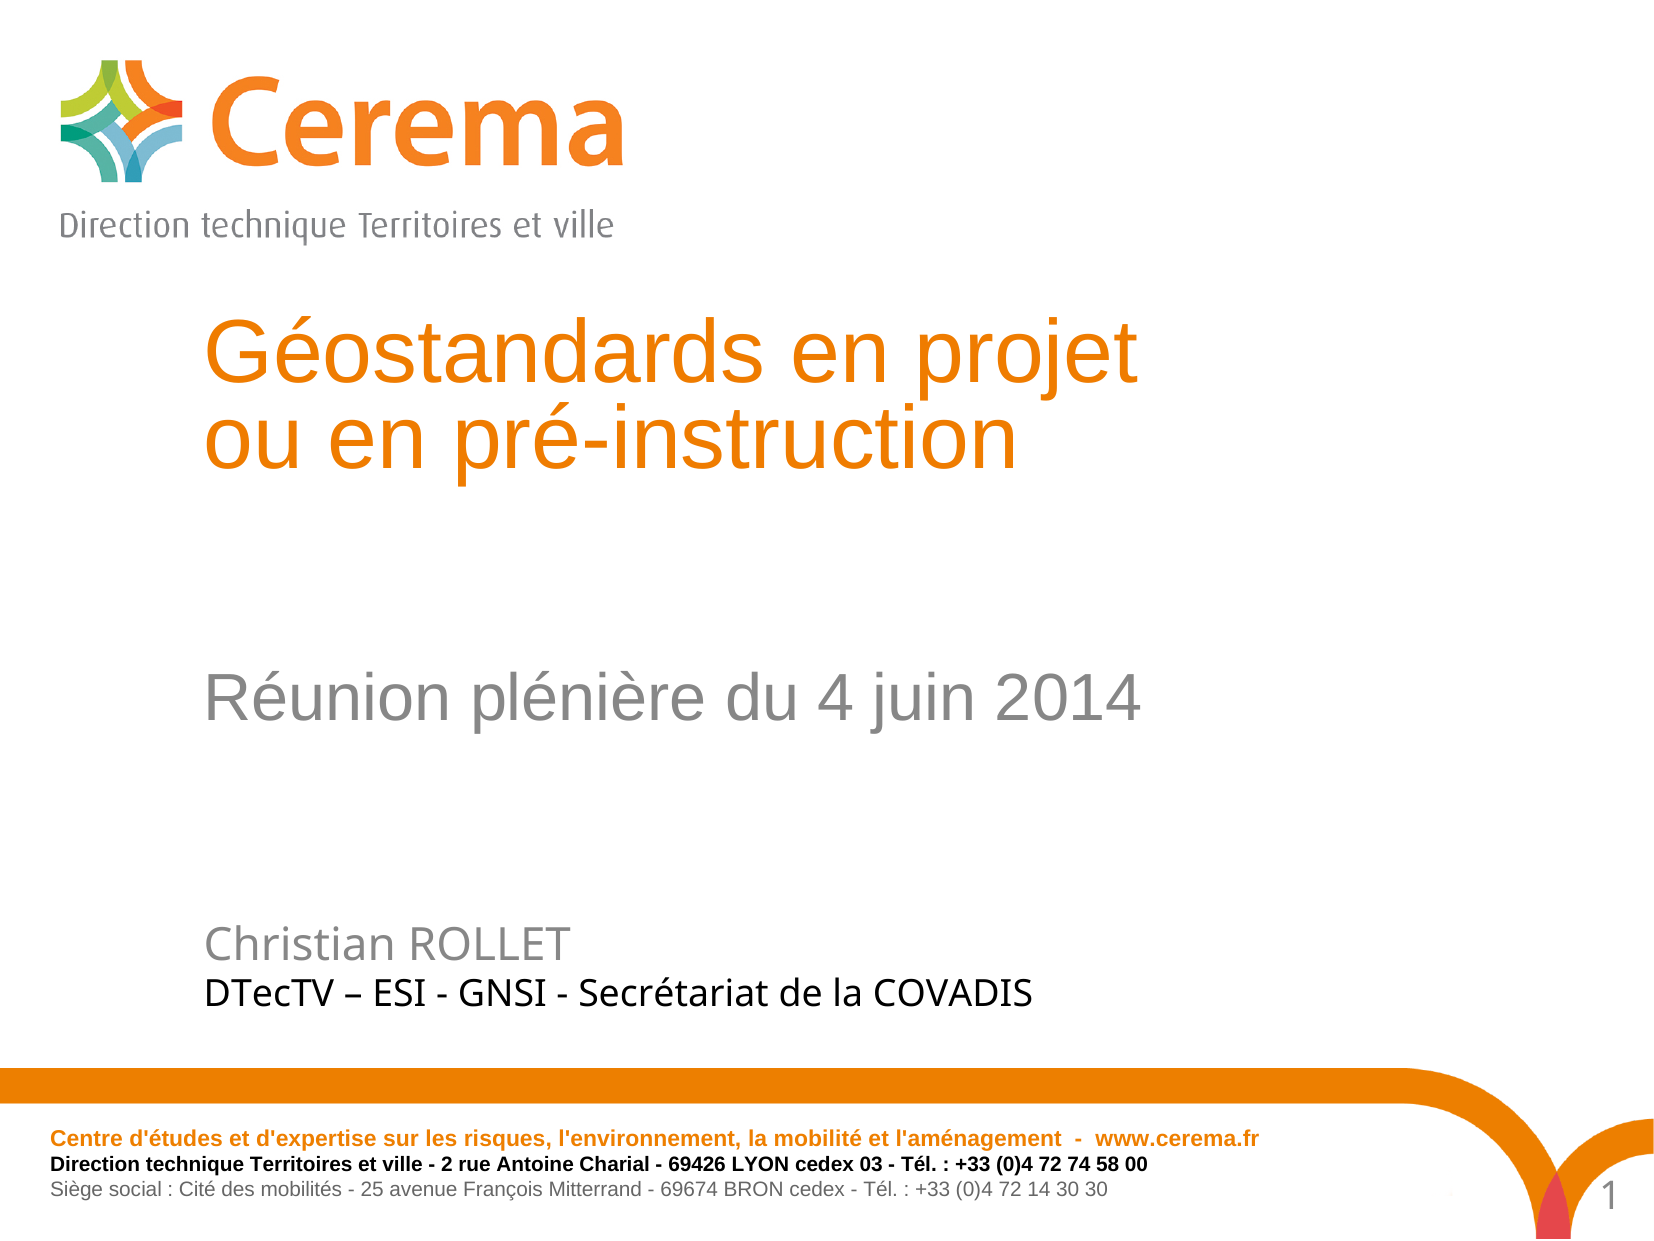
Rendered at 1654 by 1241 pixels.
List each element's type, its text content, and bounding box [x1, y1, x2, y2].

picture [0, 0, 684, 291]
text_box Géostandards en projet ou en pré-instruction [188, 306, 1607, 513]
text_box Réunion plénière du 4 juin 2014 [188, 646, 1465, 752]
picture [0, 1068, 1654, 1239]
text_box Christian ROLLET DTecTV – ESI - GNSI - Secrétariat de la COVADIS [188, 906, 1465, 977]
